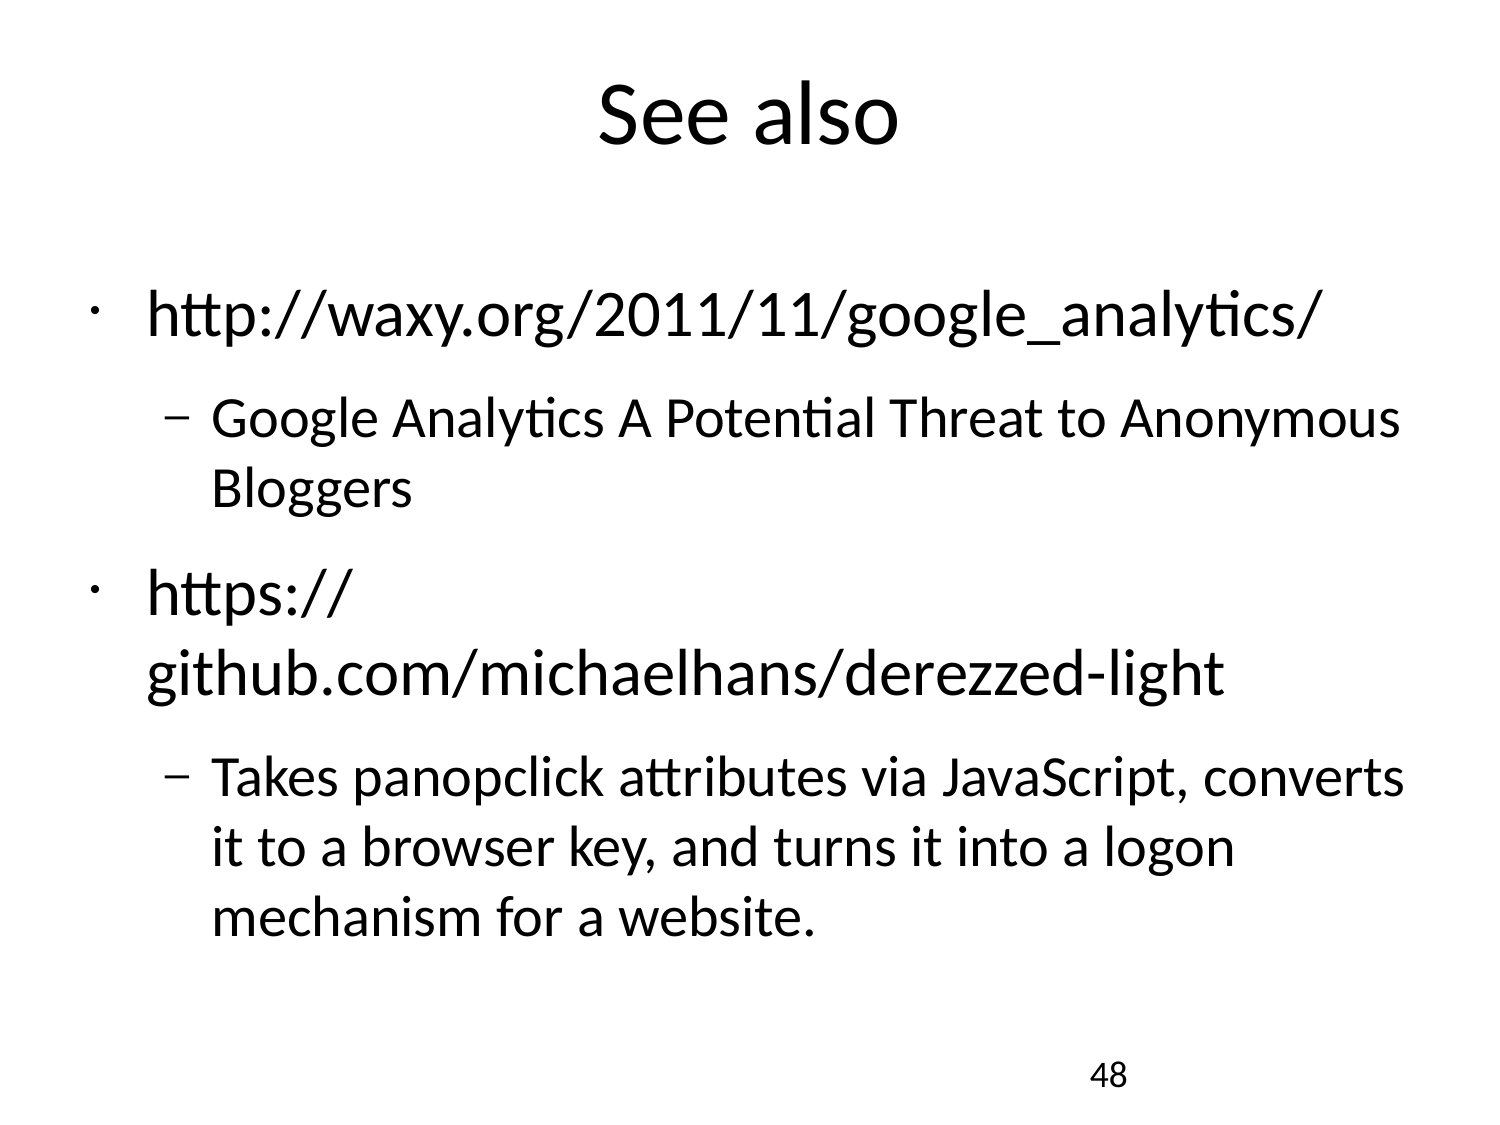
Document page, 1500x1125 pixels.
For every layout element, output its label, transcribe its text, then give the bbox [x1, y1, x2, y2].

list http://waxy.org/2011/11/google_analytics/ Google Analytics A Potential Threat to Anonymous Bloggers https://github.com/michaelhans/derezzed-light Takes panopclick attributes via JavaScript, converts it to a browser key, and turns it into a logon mechanism for a website. [75, 262, 1425, 1005]
title See also [75, 45, 1425, 233]
slide_number <number> [1074, 1042, 1425, 1103]
